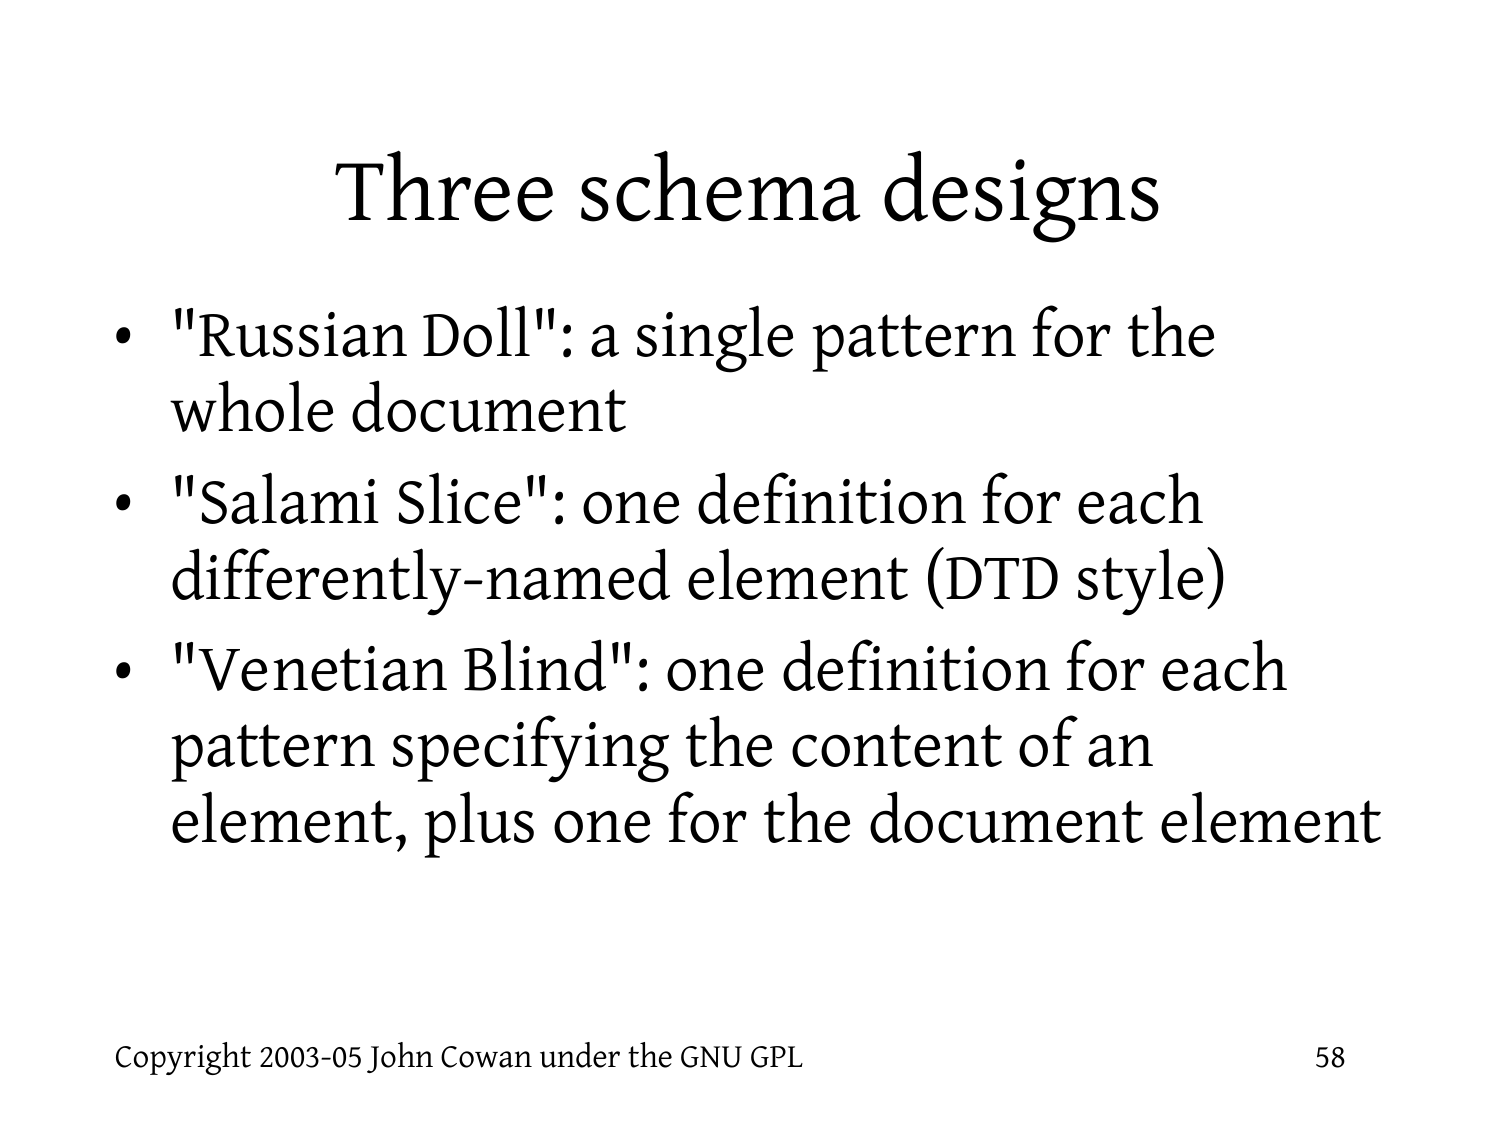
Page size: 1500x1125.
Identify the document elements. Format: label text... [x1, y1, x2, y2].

list "Russian Doll": a single pattern for the whole document "Salami Slice": one definition for each differently-named element (DTD style) "Venetian Blind": one definition for each pattern specifying the content of an element, plus one for the document element [114, 298, 1389, 1029]
title Three schema designs [112, 62, 1387, 325]
